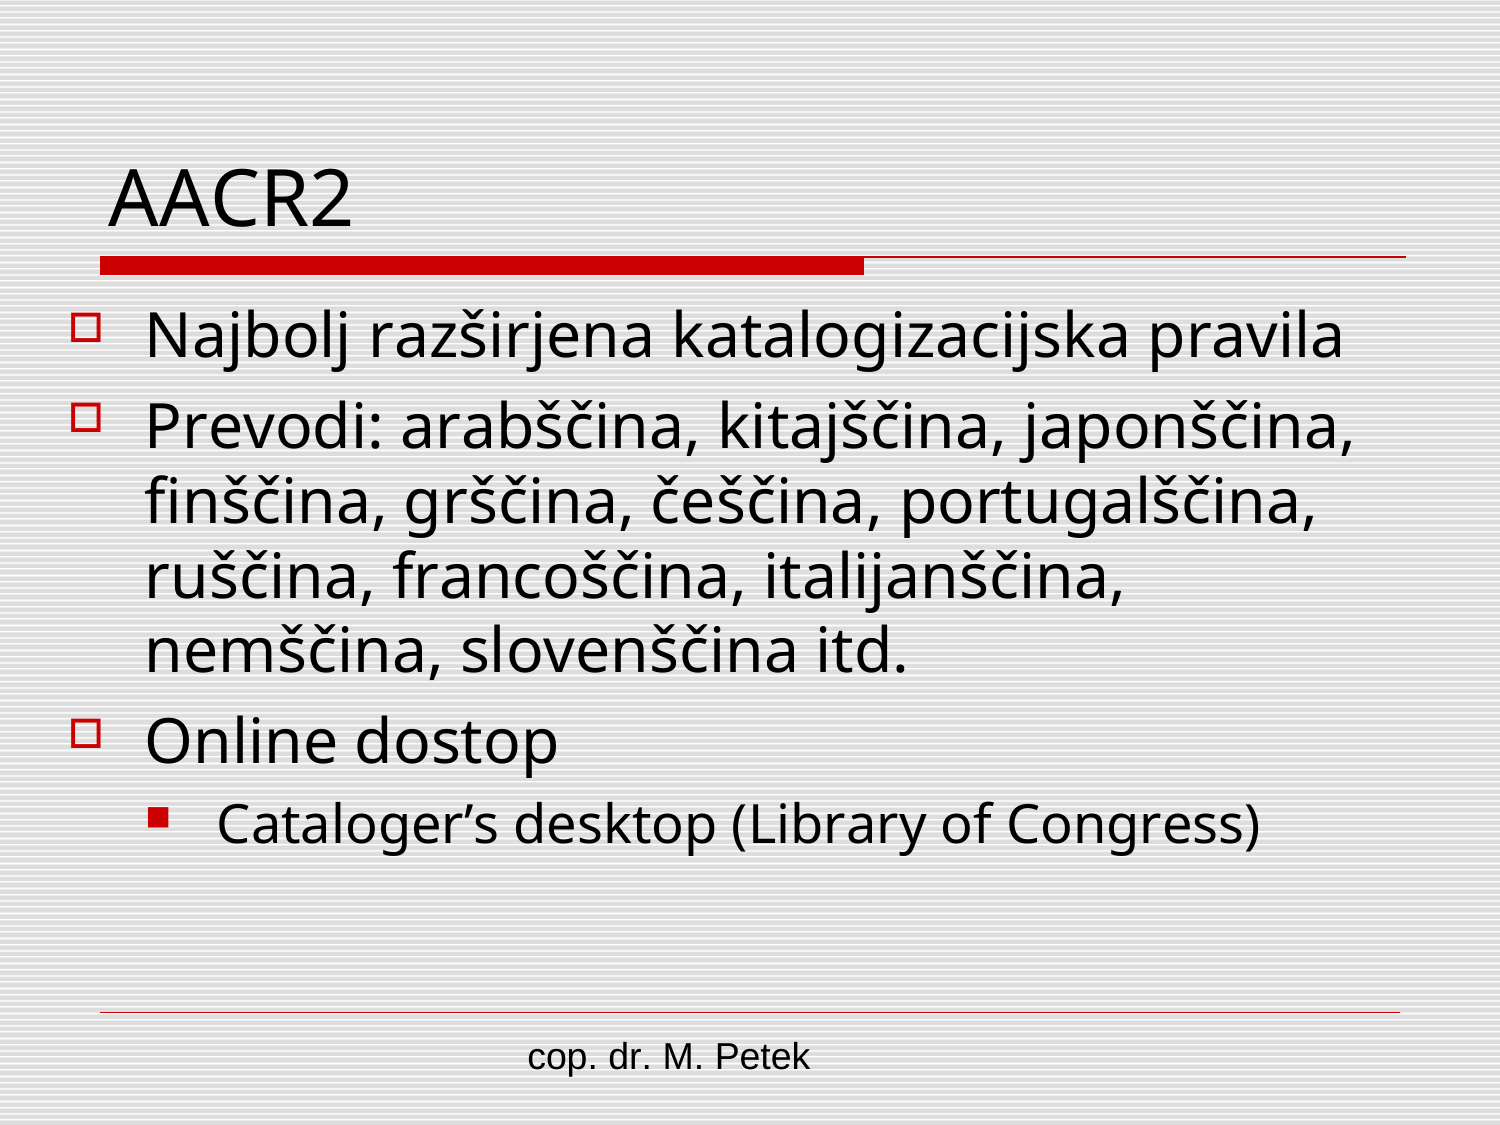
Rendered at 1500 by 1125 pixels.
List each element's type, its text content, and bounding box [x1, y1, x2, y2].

picture [0, 0, 1500, 1125]
list Najbolj razširjena katalogizacijska pravila Prevodi: arabščina, kitajščina, japonščina, finščina, grščina, češčina, portugalščina, ruščina, francoščina, italijanščina, nemščina, slovenščina itd. Online dostop Cataloger’s desktop (Library of Congress) [53, 287, 1406, 988]
title AACR2 [94, 49, 1407, 250]
